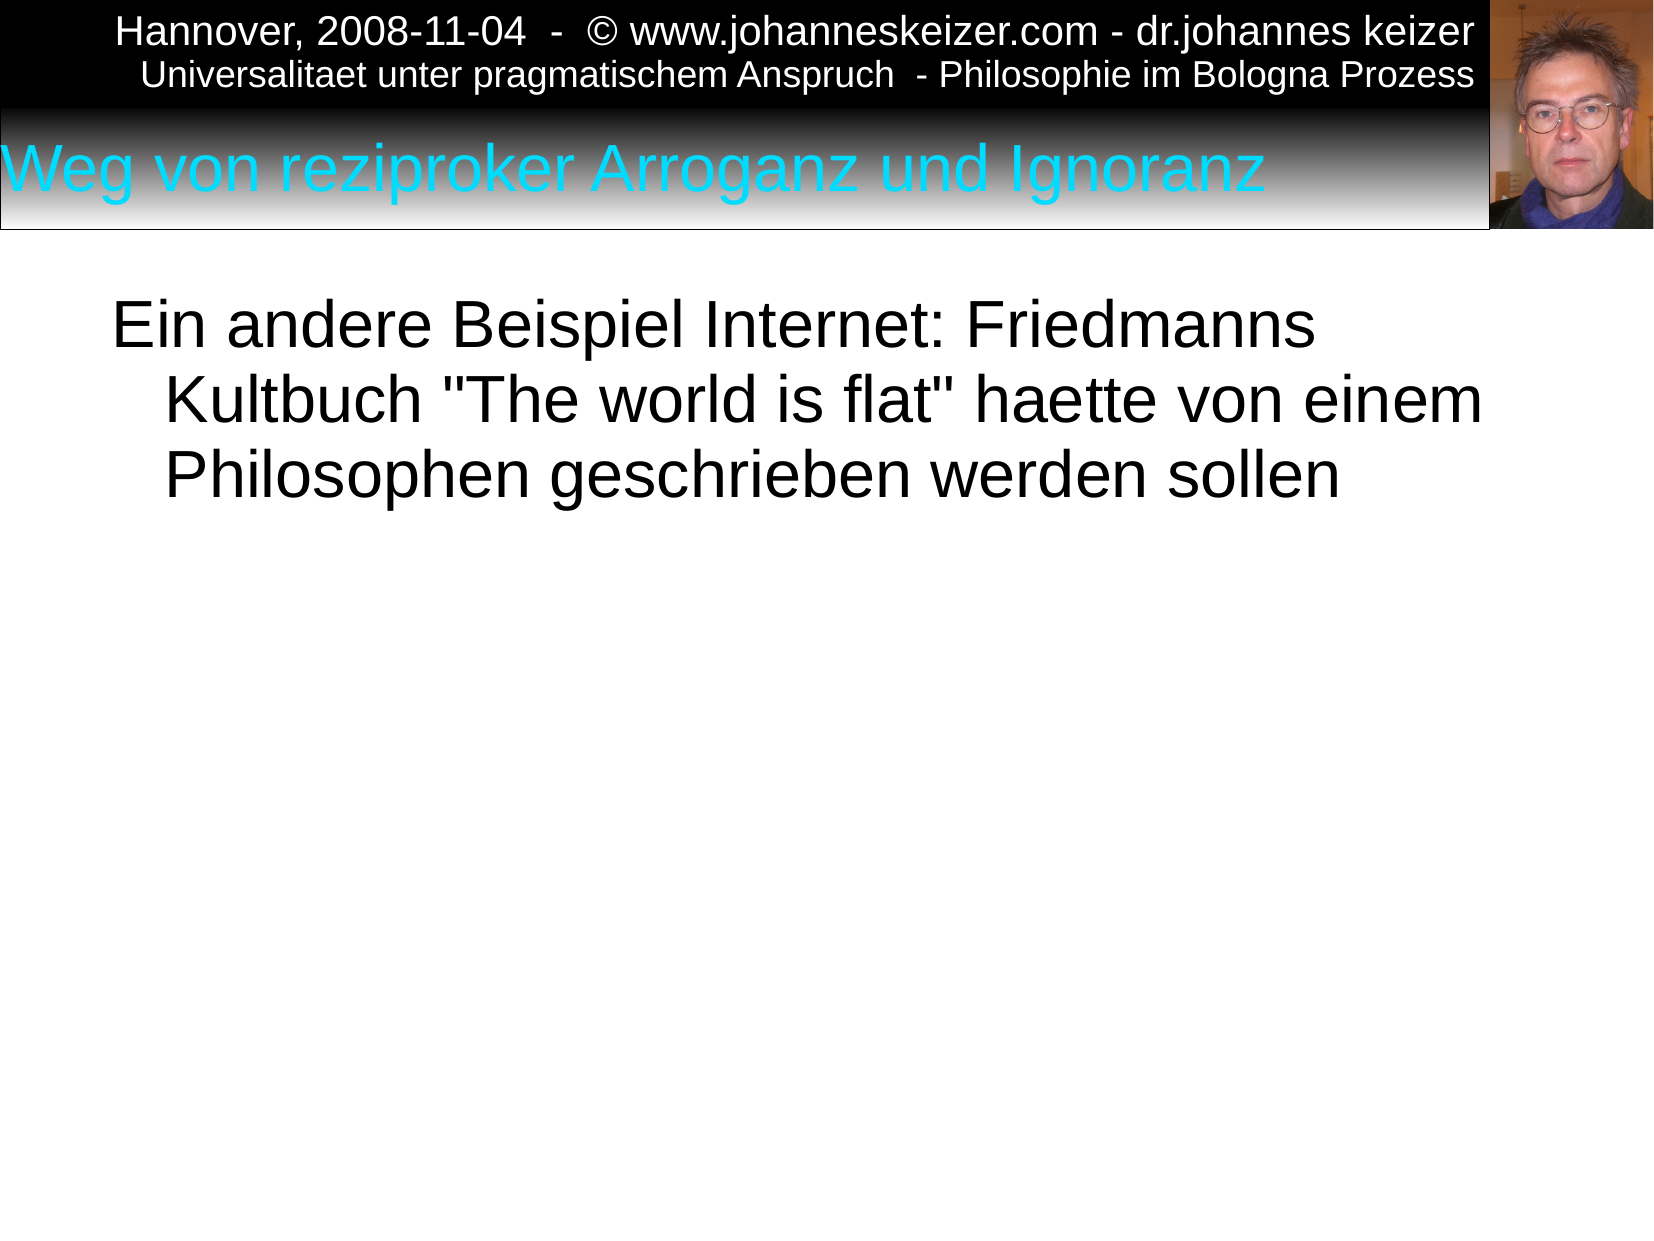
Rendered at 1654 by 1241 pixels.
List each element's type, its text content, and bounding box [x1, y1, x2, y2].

picture [1490, 0, 1654, 229]
title Weg von reziproker Arroganz und Ignoranz [0, 107, 1490, 230]
list Ein andere Beispiel Internet: Friedmanns Kultbuch "The world is flat" haette von einem Philosophen geschrieben werden sollen [93, 287, 1583, 1092]
